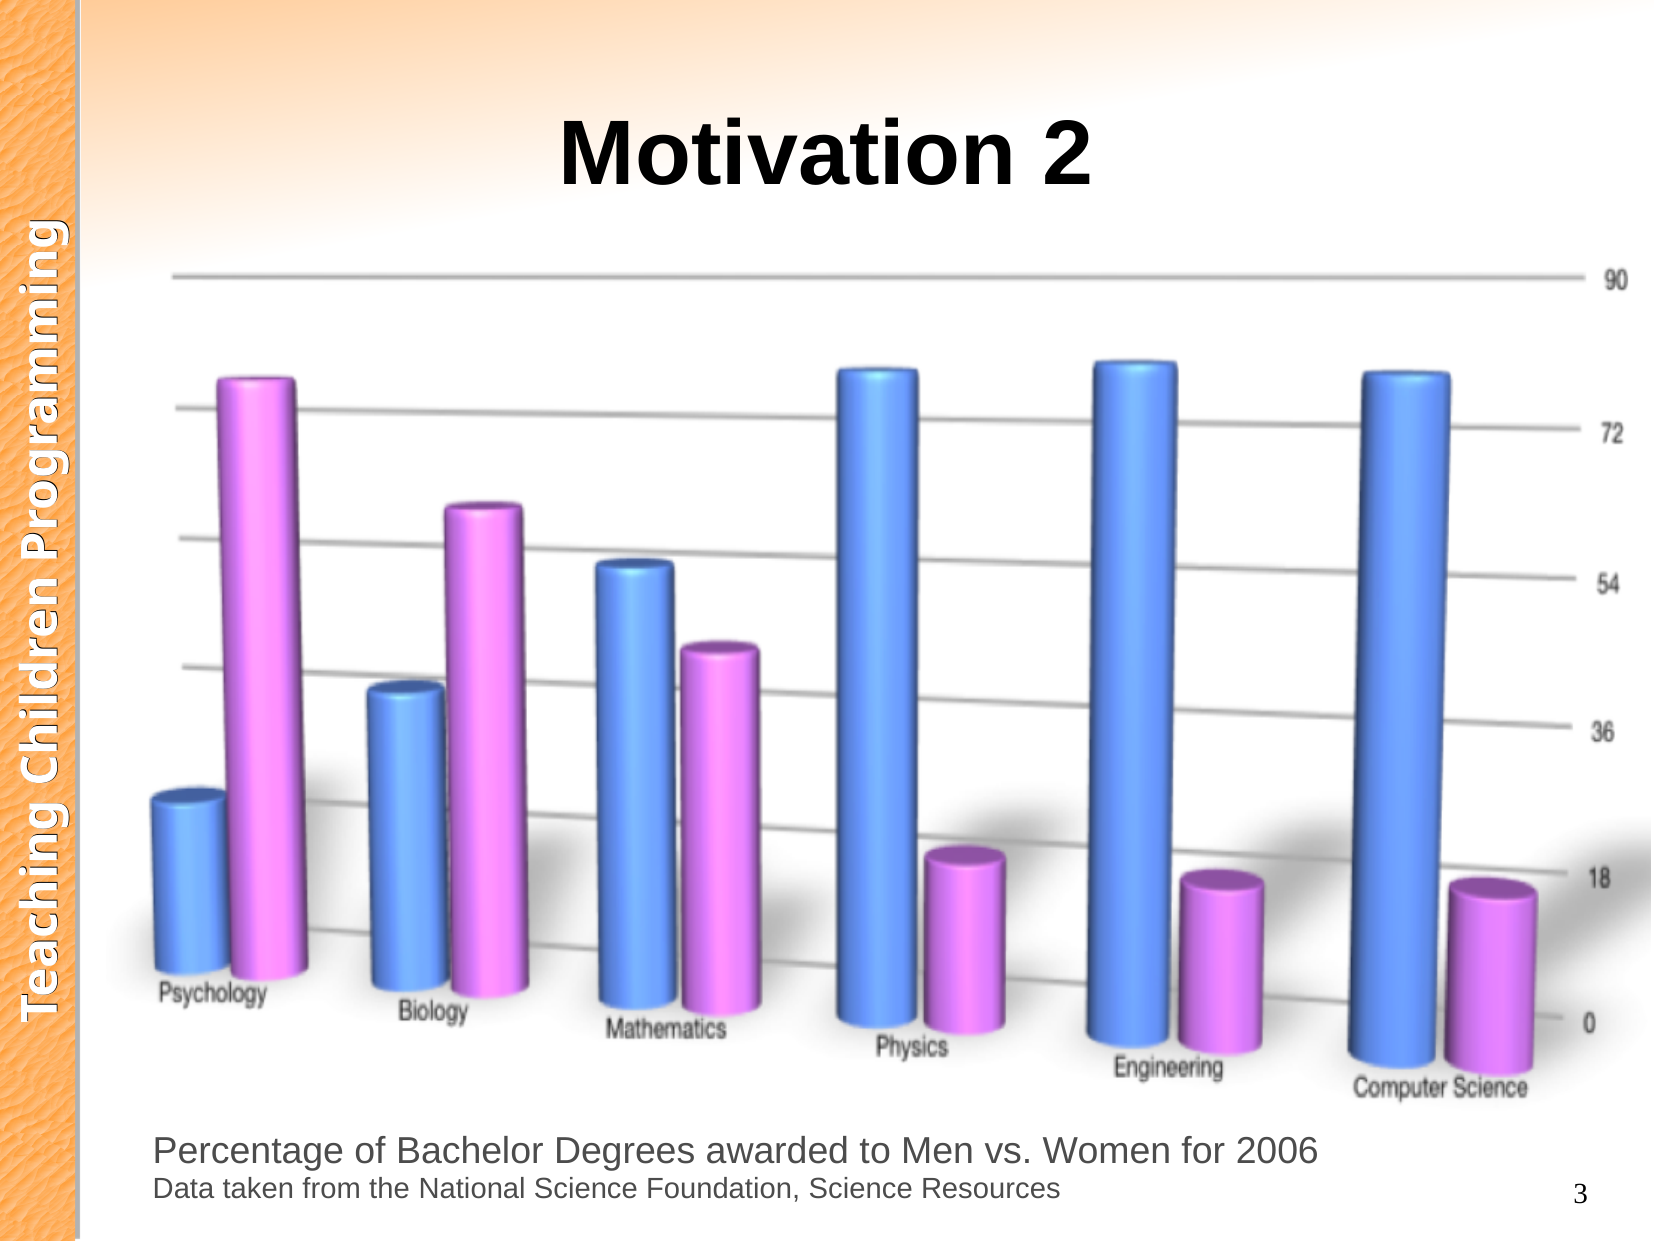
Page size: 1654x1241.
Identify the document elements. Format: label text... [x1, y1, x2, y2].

title Motivation 2 [82, 56, 1571, 250]
text_box Percentage of Bachelor Degrees awarded to Men vs. Women for 2006 Data taken from the National Science Foundation, Science Resources [137, 1122, 1337, 1212]
picture [0, 0, 75, 1241]
picture [106, 219, 1651, 1139]
